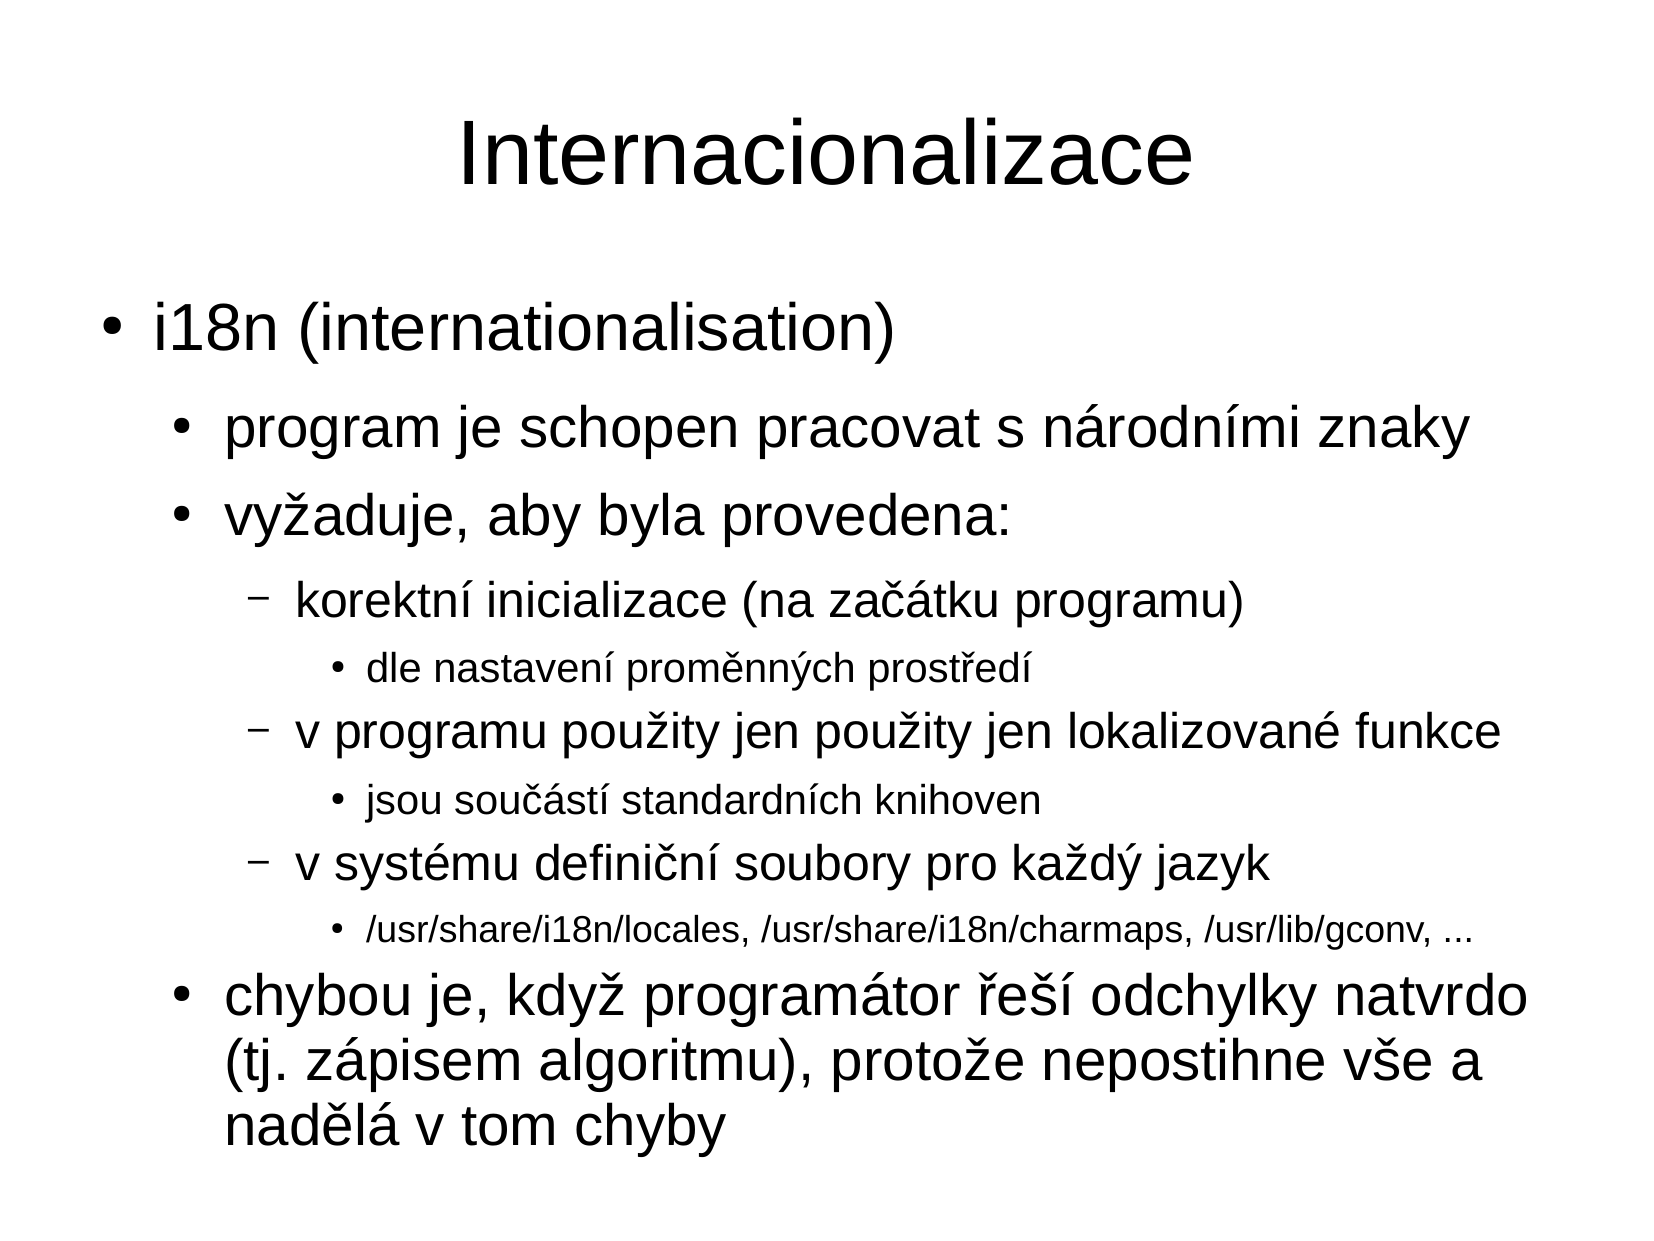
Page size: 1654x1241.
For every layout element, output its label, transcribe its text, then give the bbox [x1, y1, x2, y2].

title Internacionalizace [82, 49, 1571, 257]
list i18n (internationalisation) program je schopen pracovat s národními znaky vyžaduje, aby byla provedena: korektní inicializace (na začátku programu) dle nastavení proměnných prostředí v programu použity jen použity jen lokalizované funkce jsou součástí standardních knihoven v systému definiční soubory pro každý jazyk /usr/share/i18n/locales, /usr/share/i18n/charmaps, /usr/lib/gconv, ... chybou je, když programátor řeší odchylky natvrdo (tj. zápisem algoritmu), protože nepostihne vše a nadělá v tom chyby [82, 290, 1571, 1158]
